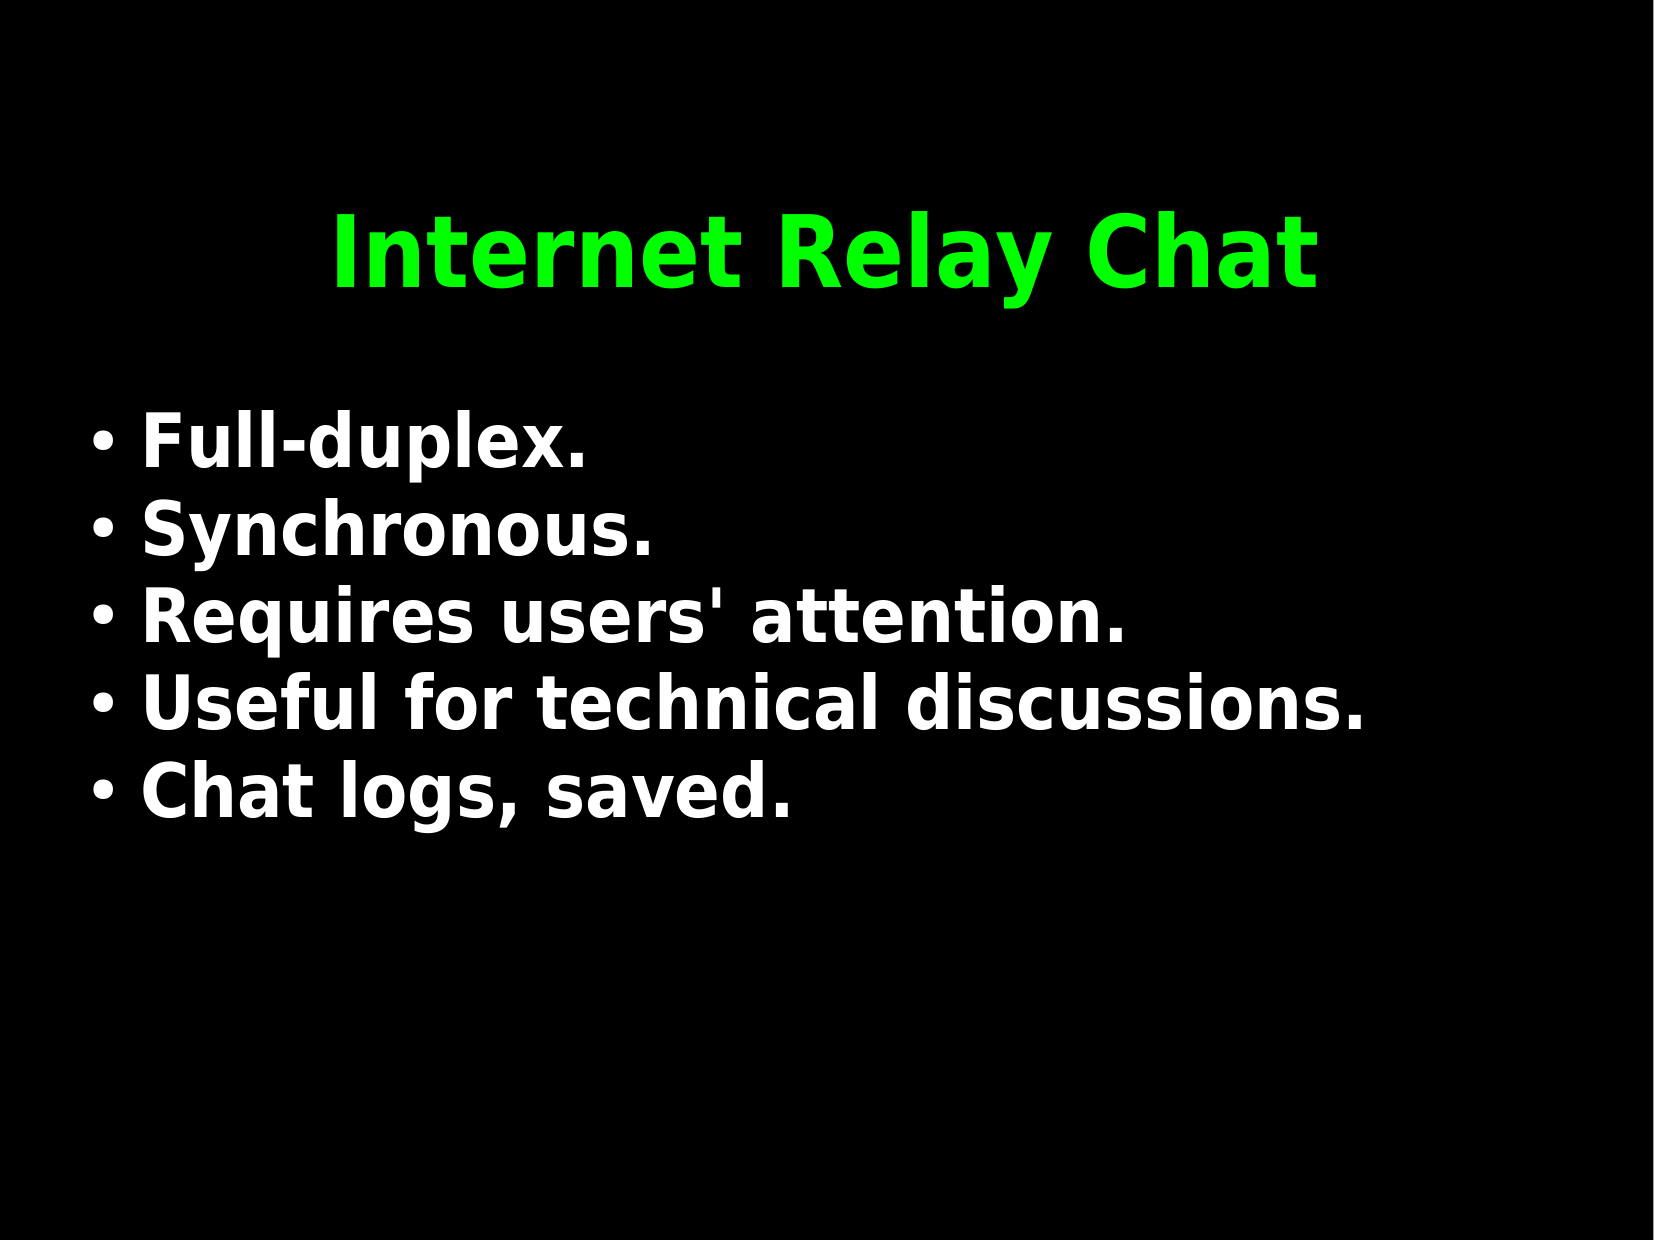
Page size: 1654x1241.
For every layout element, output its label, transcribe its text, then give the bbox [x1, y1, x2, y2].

text_box Internet Relay Chat Full-duplex. Synchronous. Requires users' attention. Useful for technical discussions. Chat logs, saved. [75, 187, 1576, 932]
